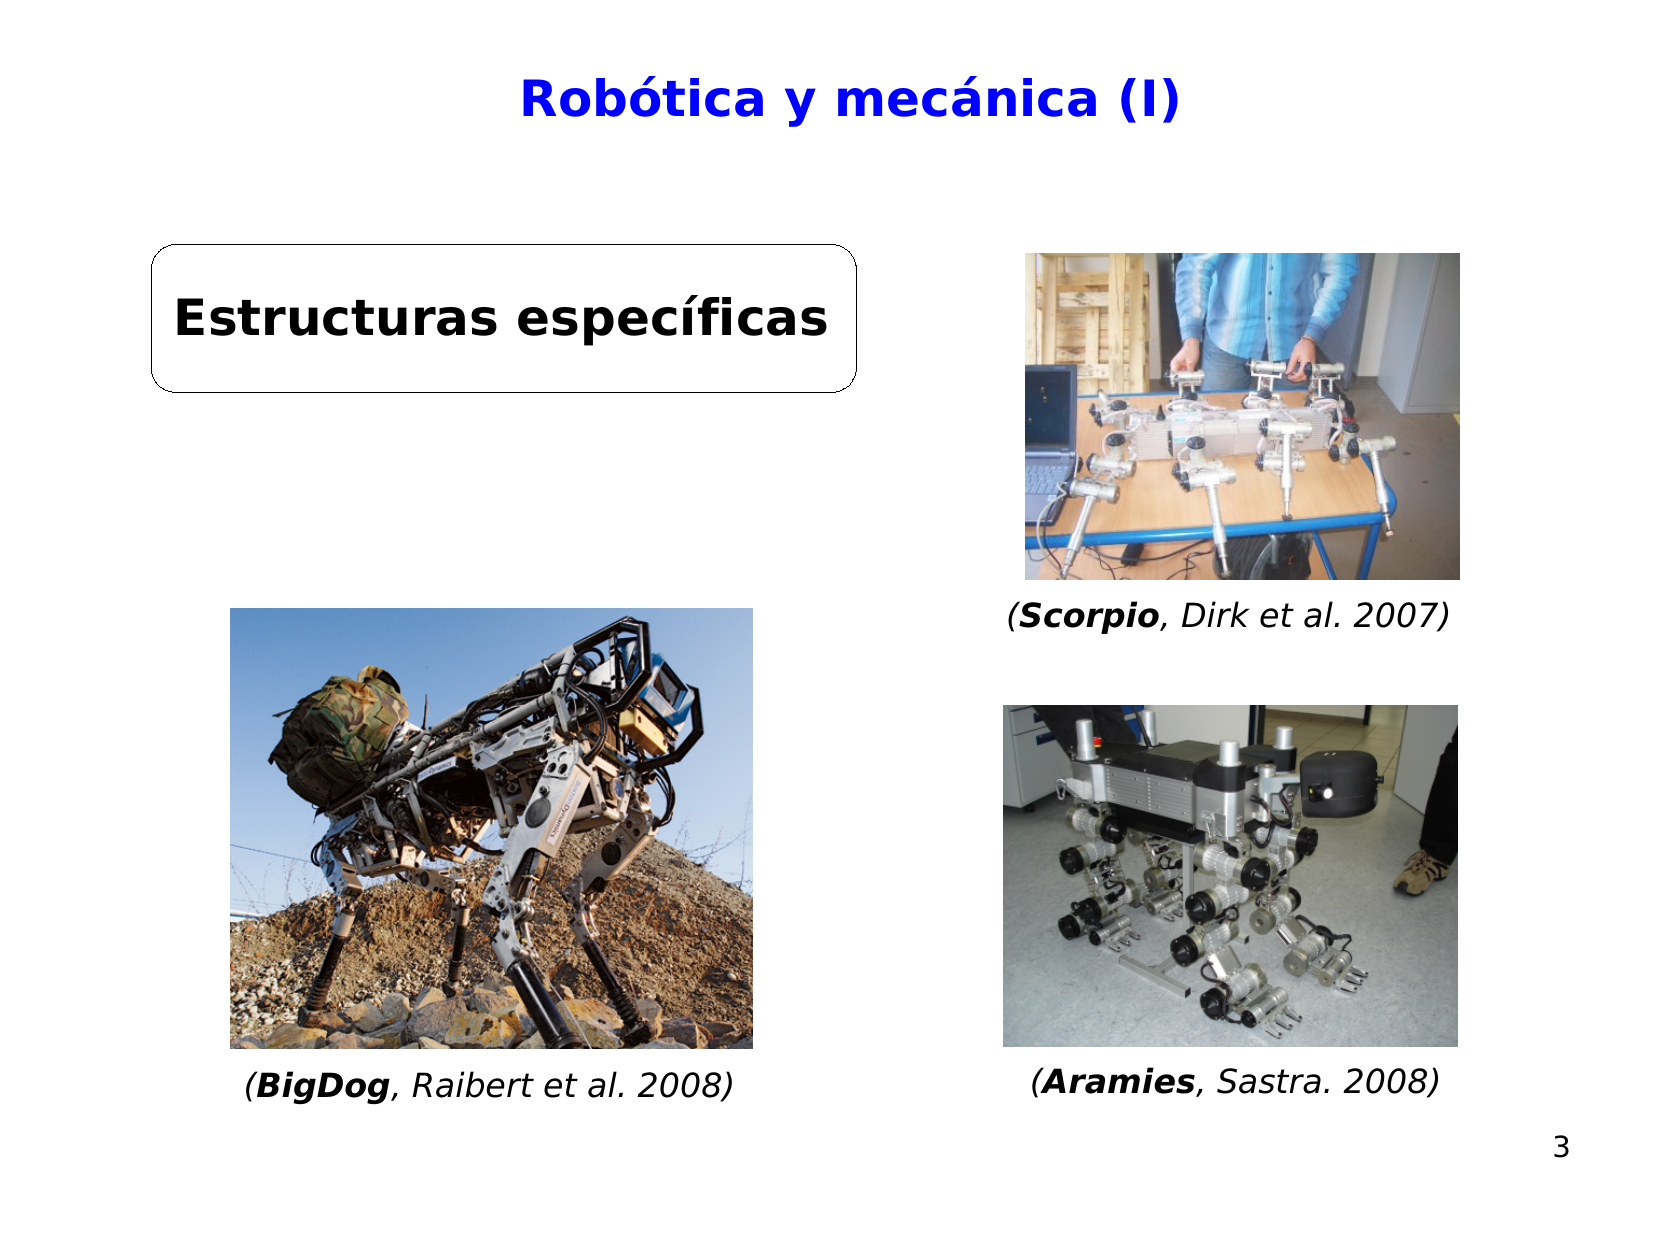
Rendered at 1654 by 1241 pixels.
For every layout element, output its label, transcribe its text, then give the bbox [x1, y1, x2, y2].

text_box (Scorpio, Dirk et al. 2007) [991, 589, 1468, 643]
picture [230, 608, 753, 1050]
text_box Estructuras específicas [159, 281, 845, 355]
text_box (BigDog, Raibert et al. 2008) [228, 1059, 752, 1113]
picture [1025, 253, 1460, 580]
picture [1003, 705, 1458, 1047]
text_box Robótica y mecánica (I) [505, 62, 1198, 136]
text_box (Aramies, Sastra. 2008) [1015, 1055, 1457, 1109]
